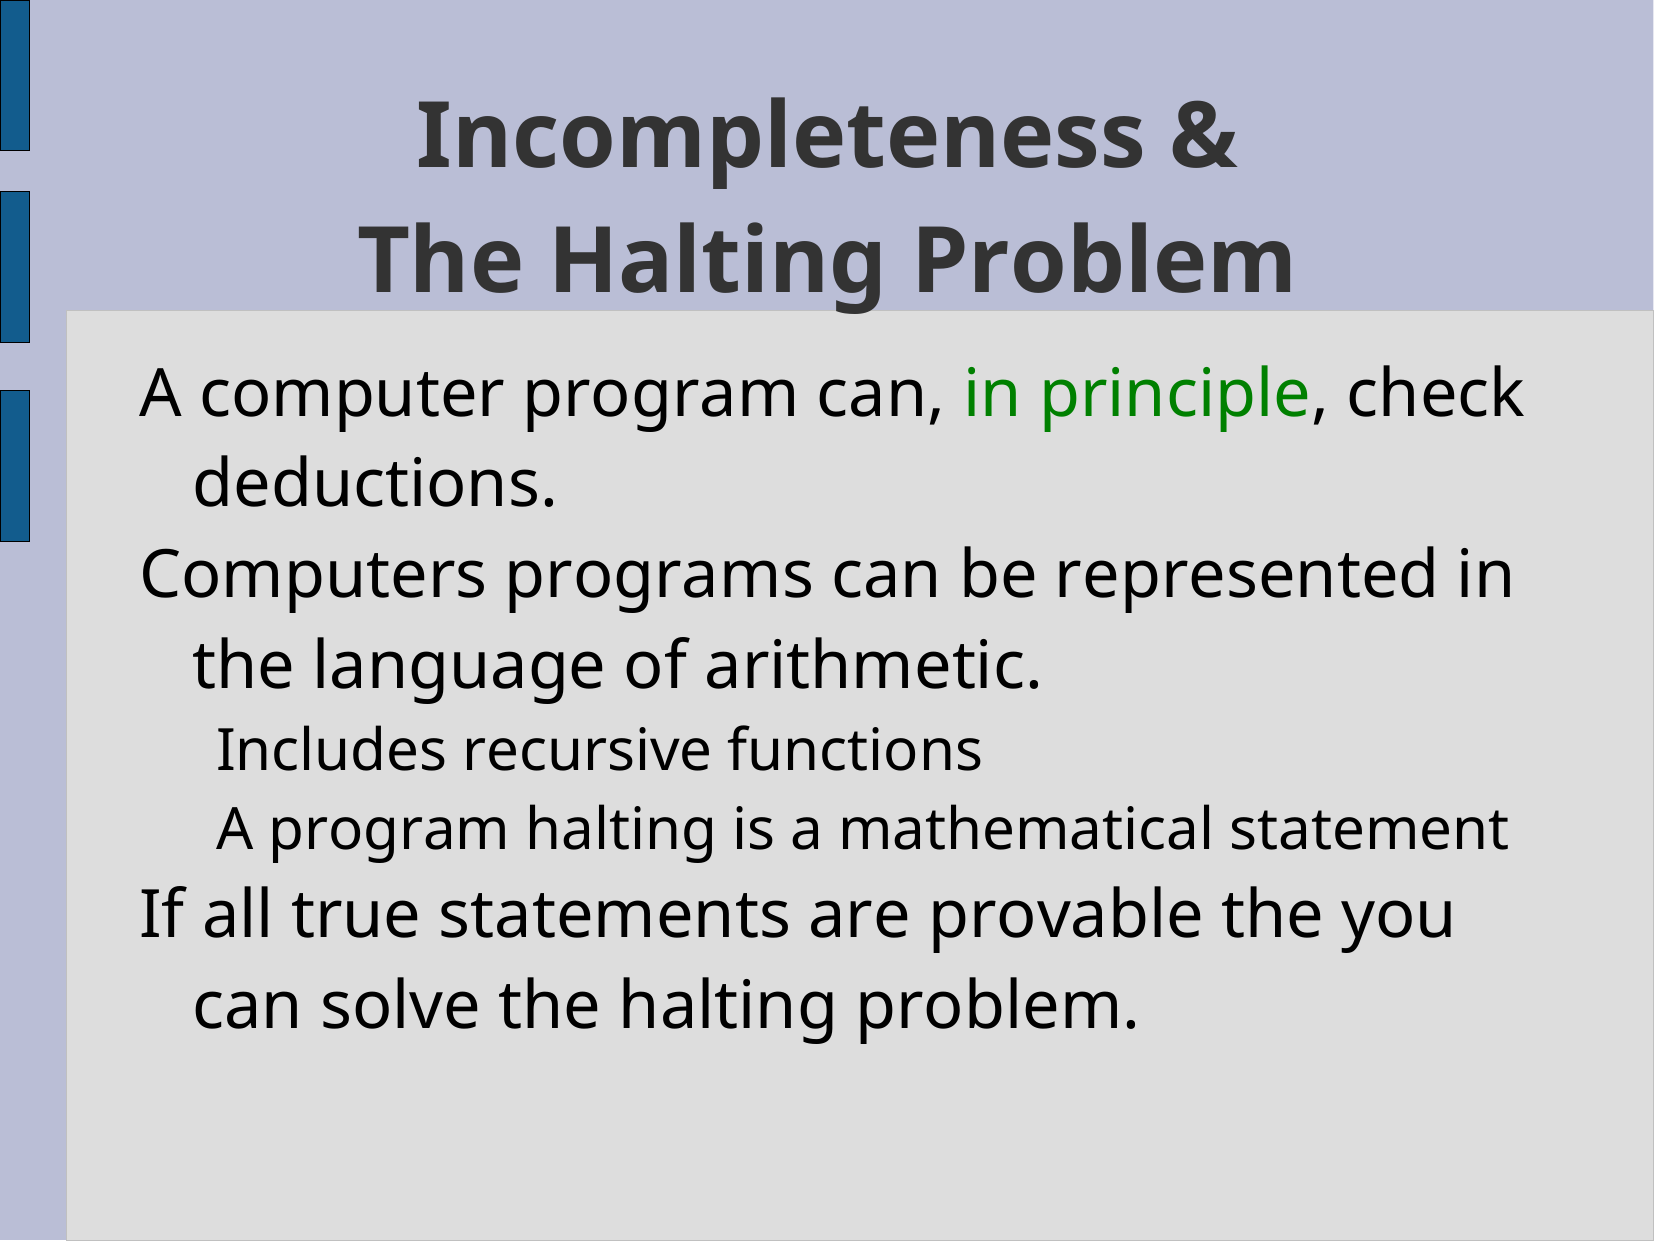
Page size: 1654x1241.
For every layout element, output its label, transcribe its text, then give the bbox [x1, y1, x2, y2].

title Incompleteness & The Halting Problem [121, 45, 1534, 344]
list A computer program can, in principle, check deductions. Computers programs can be represented in the language of arithmetic. Includes recursive functions A program halting is a mathematical statement If all true statements are provable the you can solve the halting problem. [121, 344, 1534, 1220]
